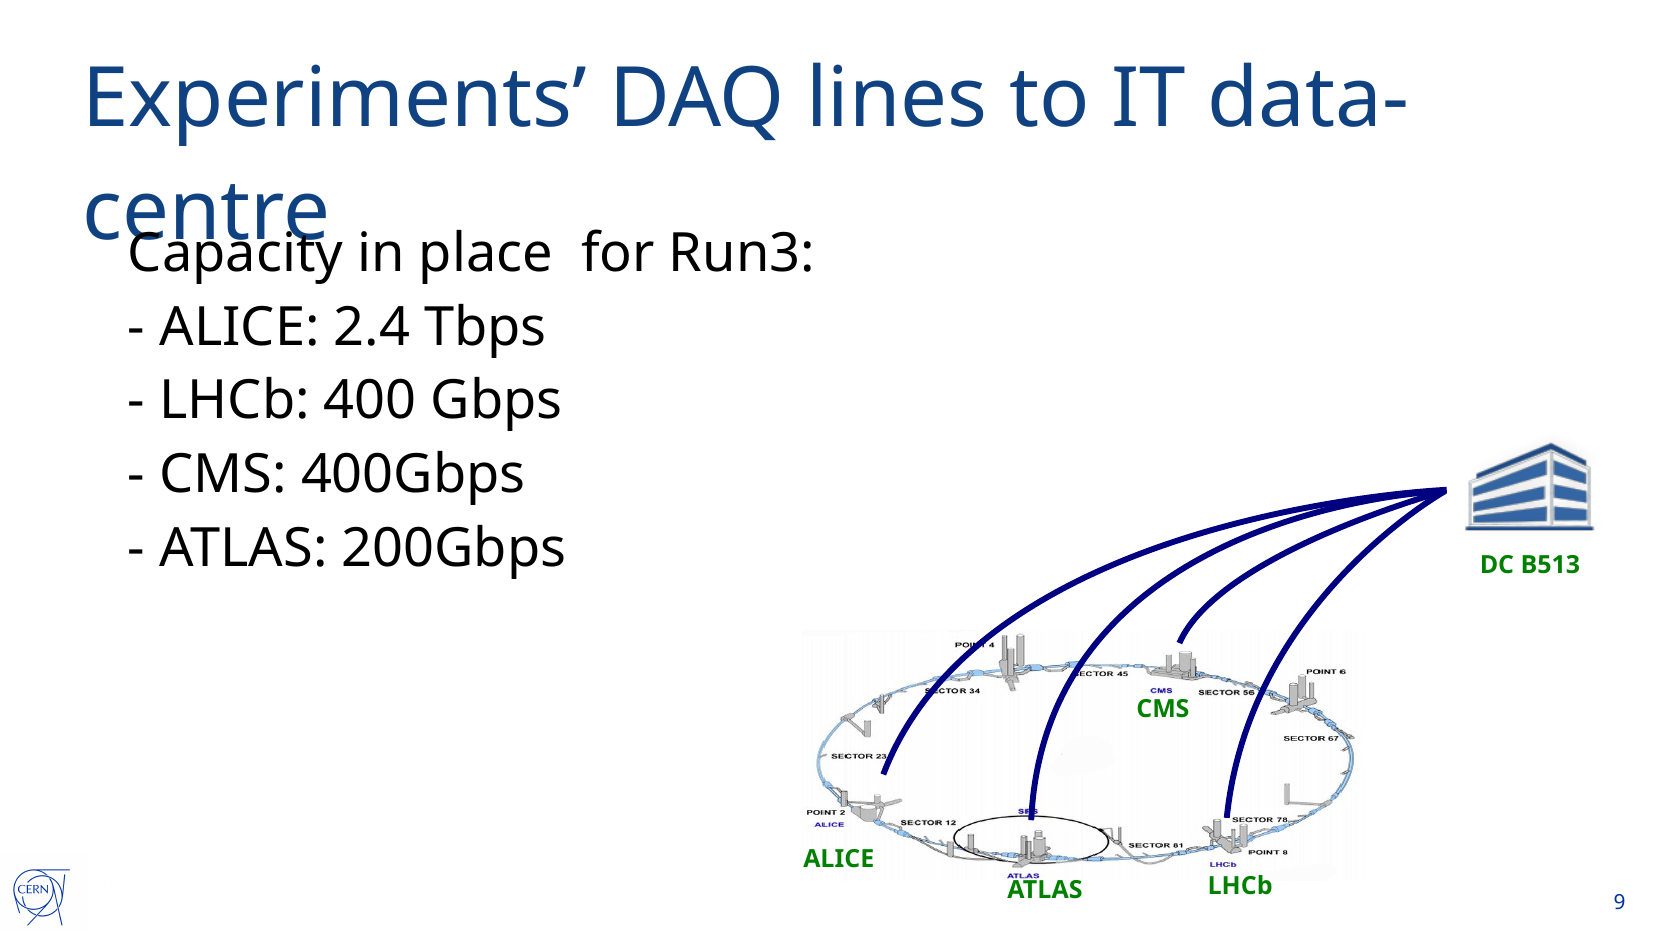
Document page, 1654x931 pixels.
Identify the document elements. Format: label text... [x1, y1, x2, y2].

text_box LHCb [1166, 860, 1315, 910]
picture [0, 850, 113, 931]
text_box ALICE [764, 833, 913, 883]
title Experiments’ DAQ lines to IT data-centre [82, 37, 1571, 193]
text_box CMS [1088, 683, 1237, 732]
text_box Capacity in place for Run3: - ALICE: 2.4 Tbps - LHCb: 400 Gbps - CMS: 400Gbps - ATLAS: 200Gbps [113, 131, 1638, 929]
picture [1436, 411, 1624, 539]
picture [802, 630, 1364, 881]
text_box DC B513 [1432, 539, 1628, 615]
text_box ATLAS [971, 863, 1120, 913]
